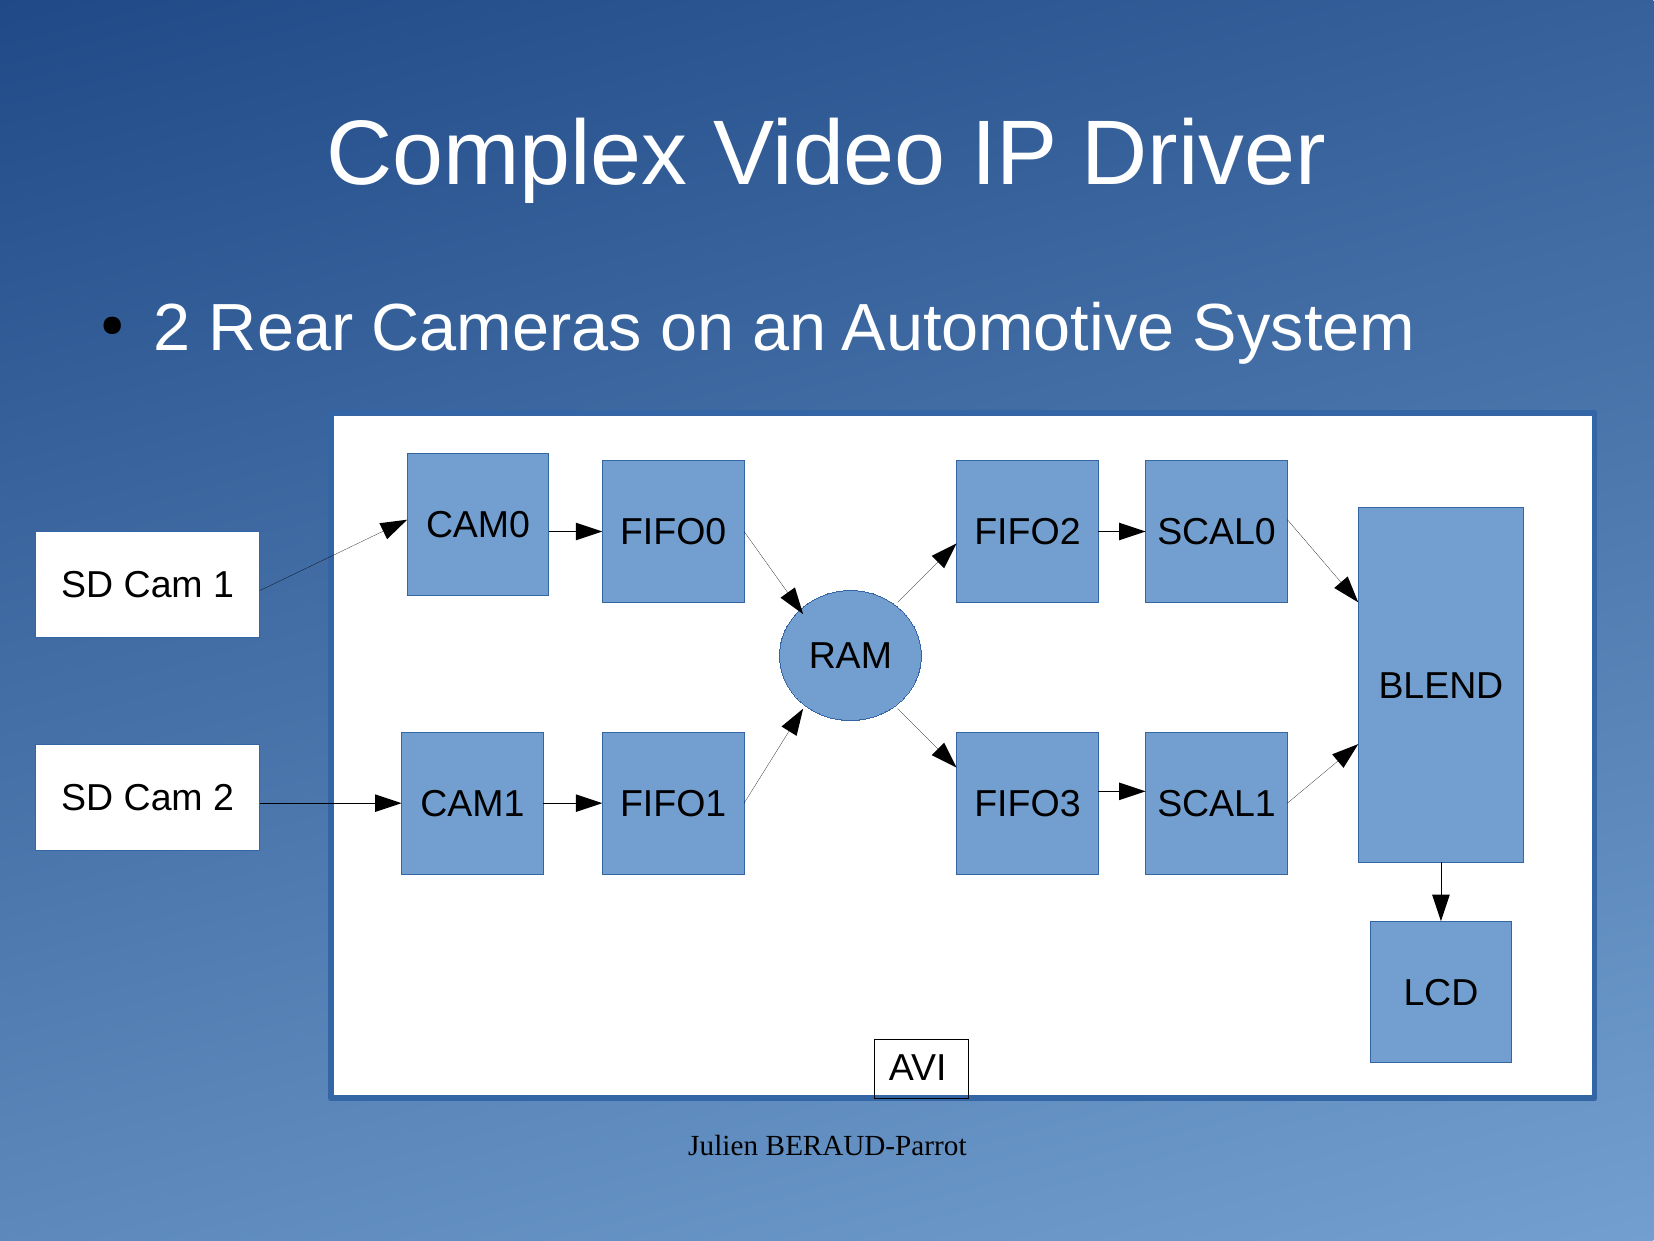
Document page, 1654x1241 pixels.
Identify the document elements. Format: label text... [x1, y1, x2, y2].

text_box SCAL1 [1145, 732, 1288, 875]
text_box LCD [1370, 921, 1512, 1063]
text_box FIFO0 [602, 460, 745, 603]
text_box [330, 413, 1595, 1099]
text_box FIFO1 [602, 732, 745, 875]
text_box CAM0 [407, 453, 549, 596]
text_box RAM [779, 590, 922, 721]
text_box SCAL0 [1145, 460, 1288, 603]
text_box FIFO2 [956, 460, 1099, 603]
list 2 Rear Cameras on an Automotive System [82, 290, 1571, 1010]
text_box SD Cam 1 [35, 531, 260, 638]
text_box SD Cam 2 [35, 744, 260, 851]
title Complex Video IP Driver [82, 49, 1571, 257]
text_box CAM1 [401, 732, 544, 875]
text_box BLEND [1358, 507, 1524, 863]
text_box FIFO3 [956, 732, 1099, 875]
text_box AVI [874, 1039, 969, 1099]
